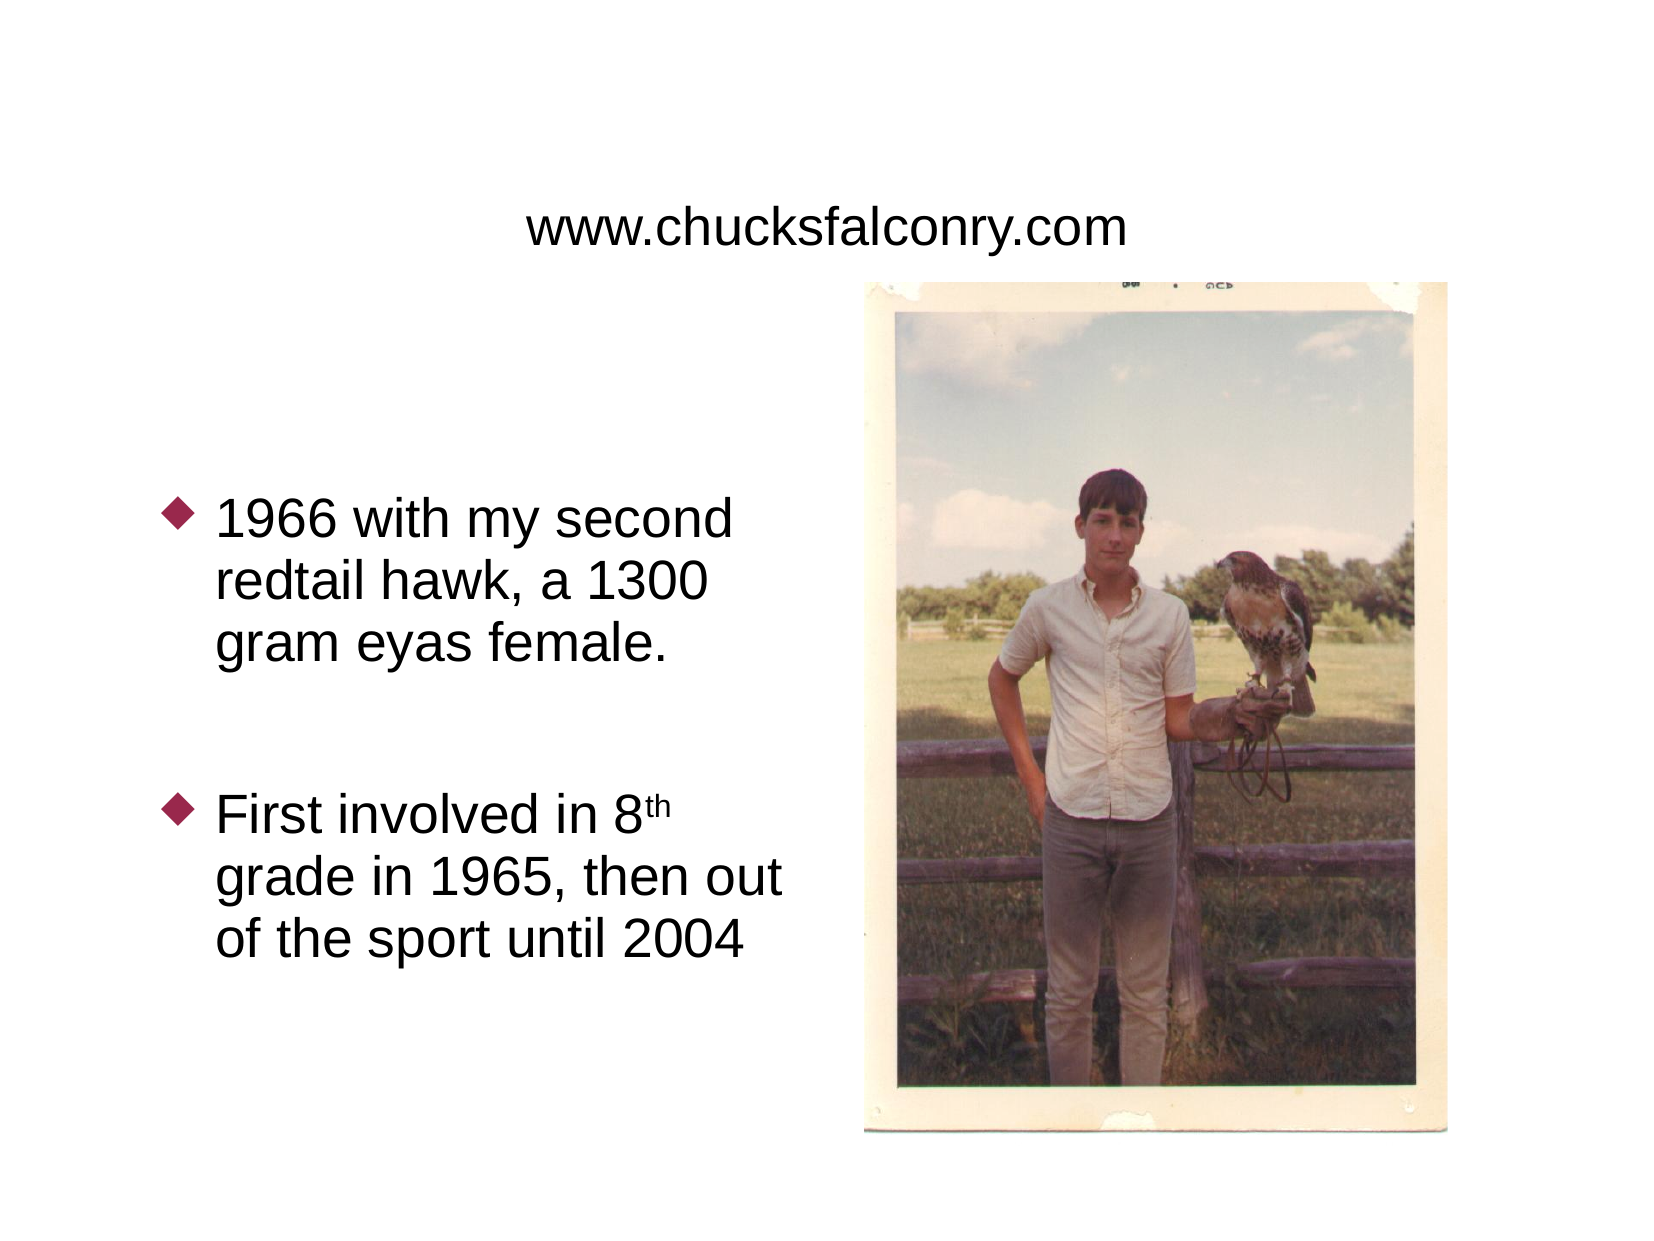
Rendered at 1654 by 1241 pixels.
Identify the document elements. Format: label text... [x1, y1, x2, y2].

picture [864, 282, 1448, 1146]
list 1966 with my second redtail hawk, a 1300 gram eyas female. First involved in 8th grade in 1965, then out of the sport until 2004 [150, 487, 824, 980]
title www.chucksfalconry.com [121, 177, 1534, 260]
